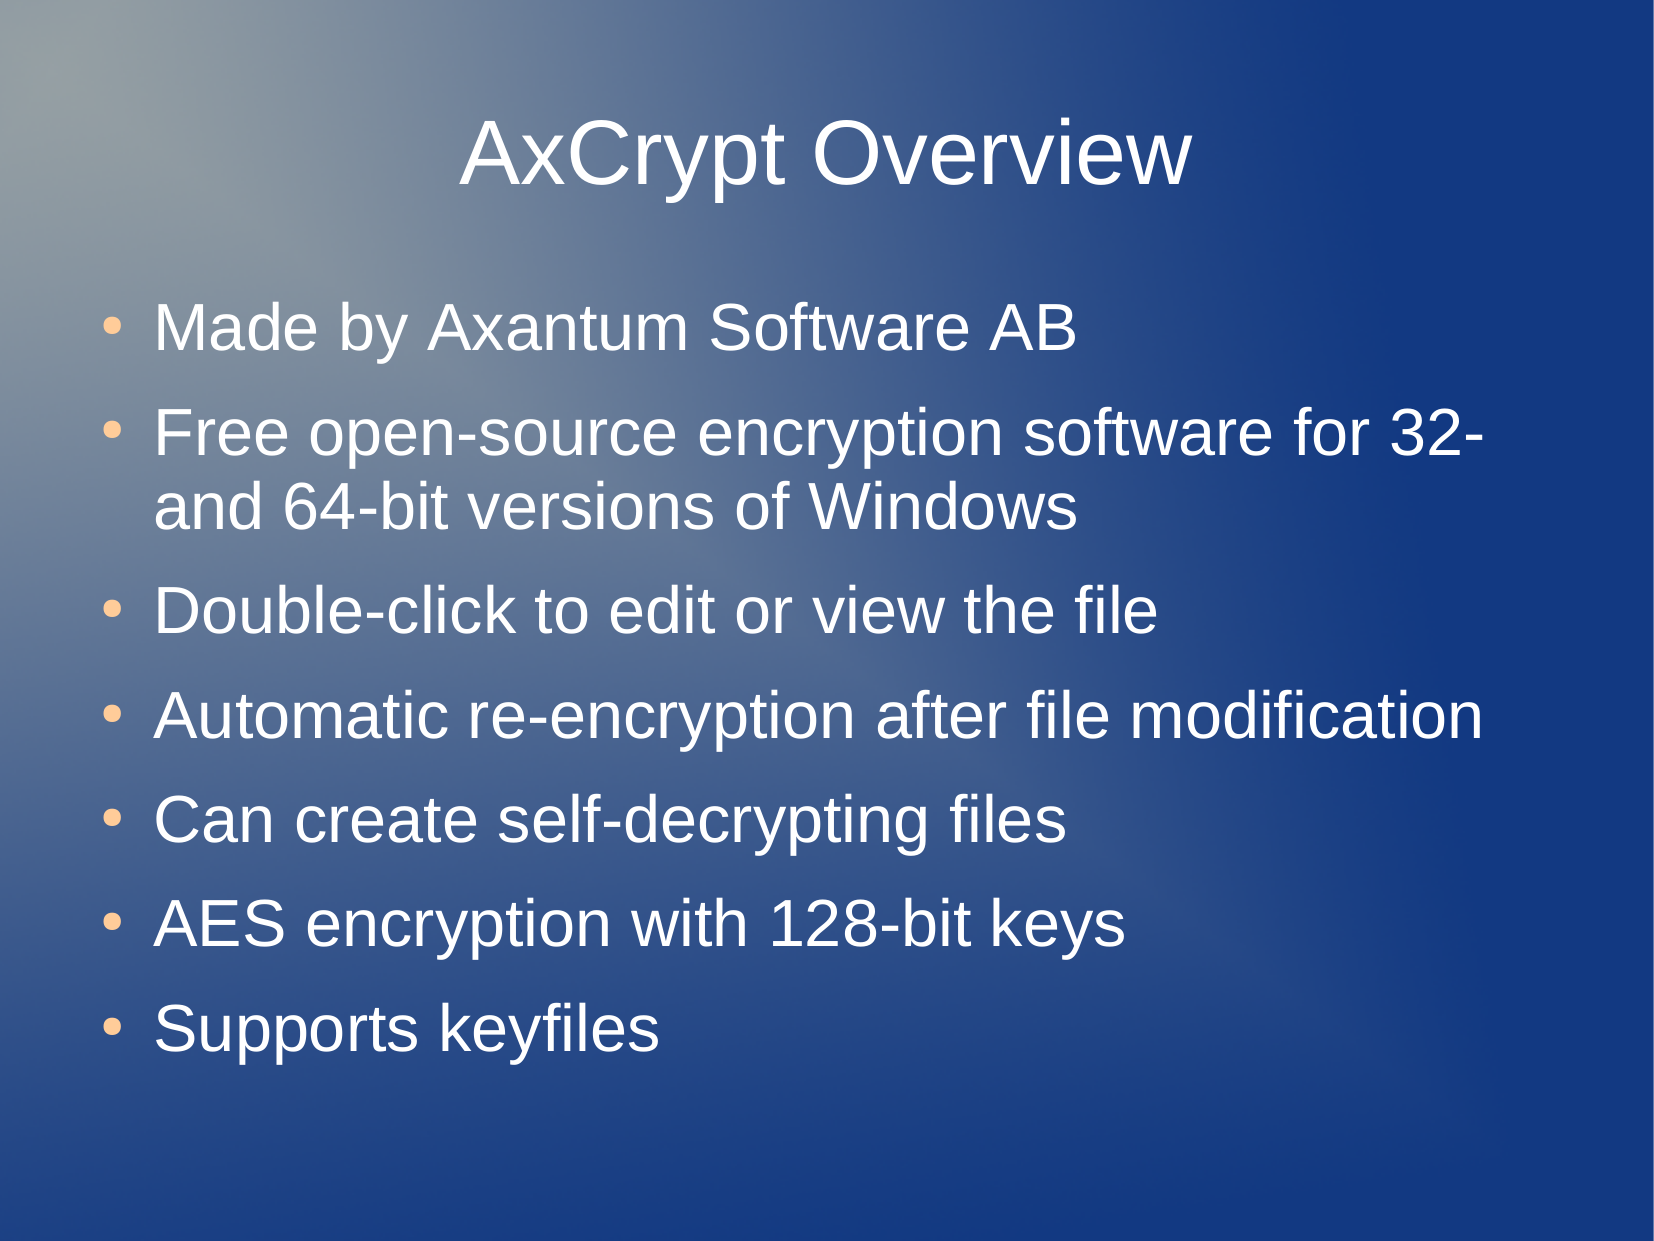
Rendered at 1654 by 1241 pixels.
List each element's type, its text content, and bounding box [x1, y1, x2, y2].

title AxCrypt Overview [82, 49, 1571, 257]
list Made by Axantum Software AB Free open-source encryption software for 32- and 64-bit versions of Windows Double-click to edit or view the file Automatic re-encryption after file modification Can create self-decrypting files AES encryption with 128-bit keys Supports keyfiles [82, 290, 1571, 1109]
picture [0, 0, 1654, 1241]
